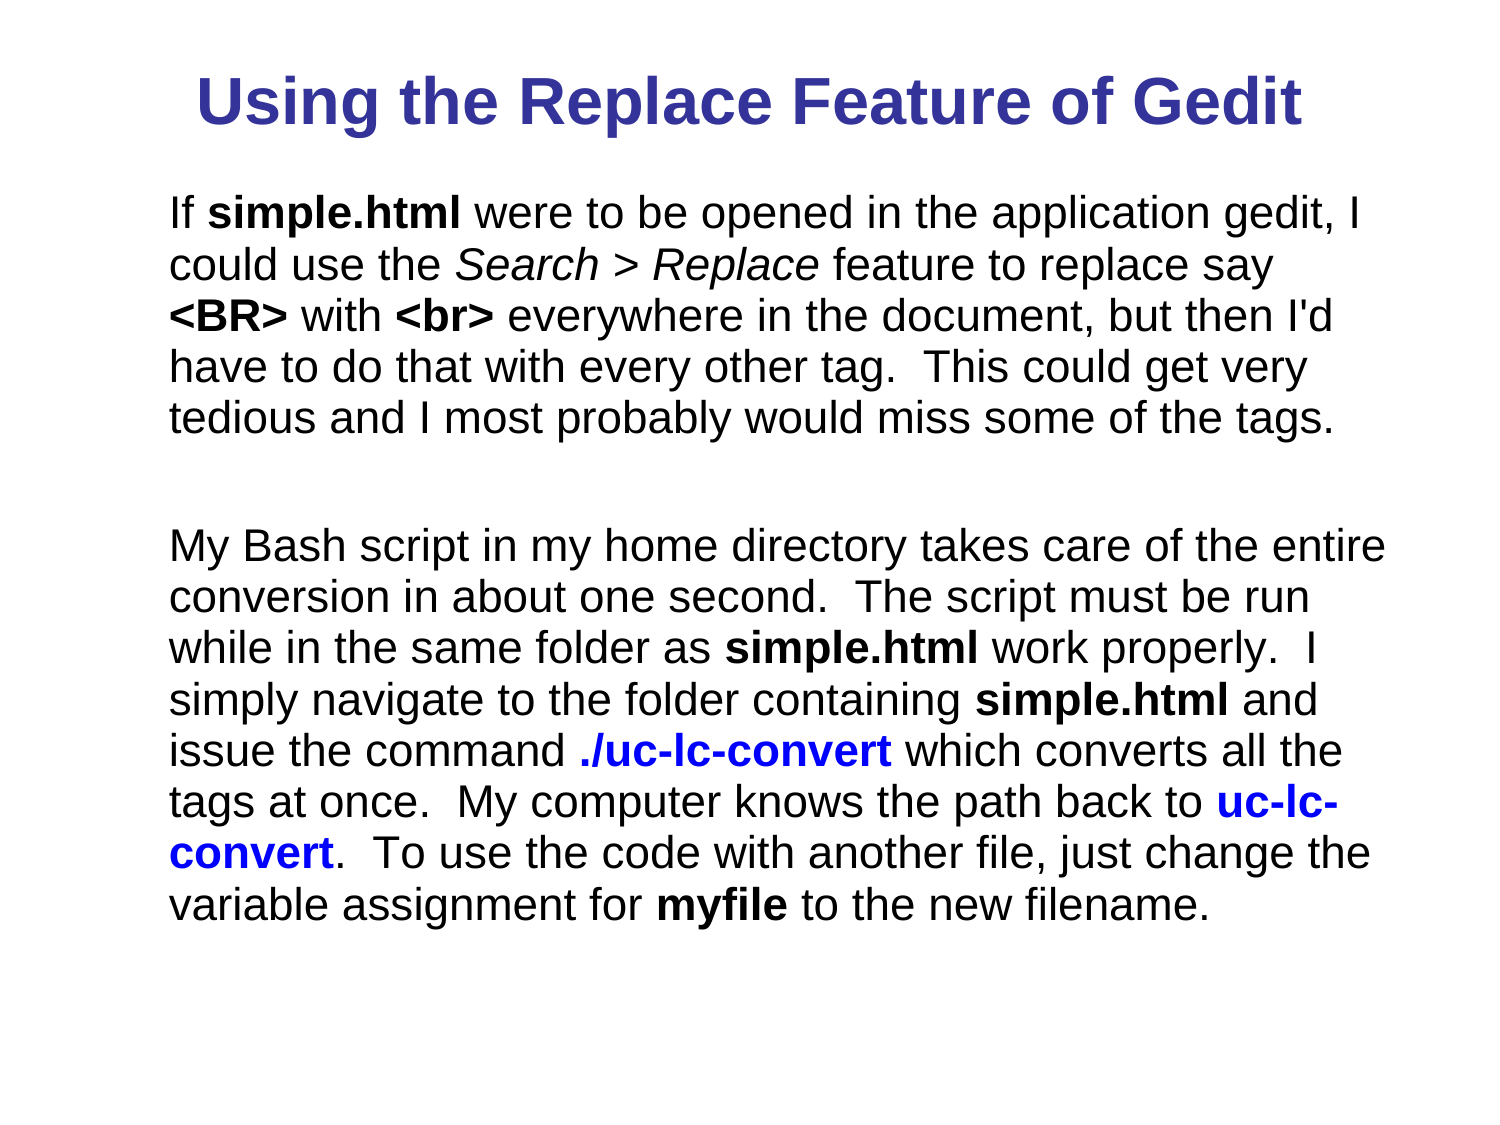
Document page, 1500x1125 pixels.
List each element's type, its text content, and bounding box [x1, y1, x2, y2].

list If simple.html were to be opened in the application gedit, I could use the Search > Replace feature to replace say <BR> with <br> everywhere in the document, but then I'd have to do that with every other tag. This could get very tedious and I most probably would miss some of the tags. My Bash script in my home directory takes care of the entire conversion in about one second. The script must be run while in the same folder as simple.html work properly. I simply navigate to the folder containing simple.html and issue the command ./uc-lc-convert which converts all the tags at once. My computer knows the path back to uc-lc-convert. To use the code with another file, just change the variable assignment for myfile to the new filename. [112, 187, 1388, 976]
title Using the Replace Feature of Gedit [75, 52, 1426, 150]
